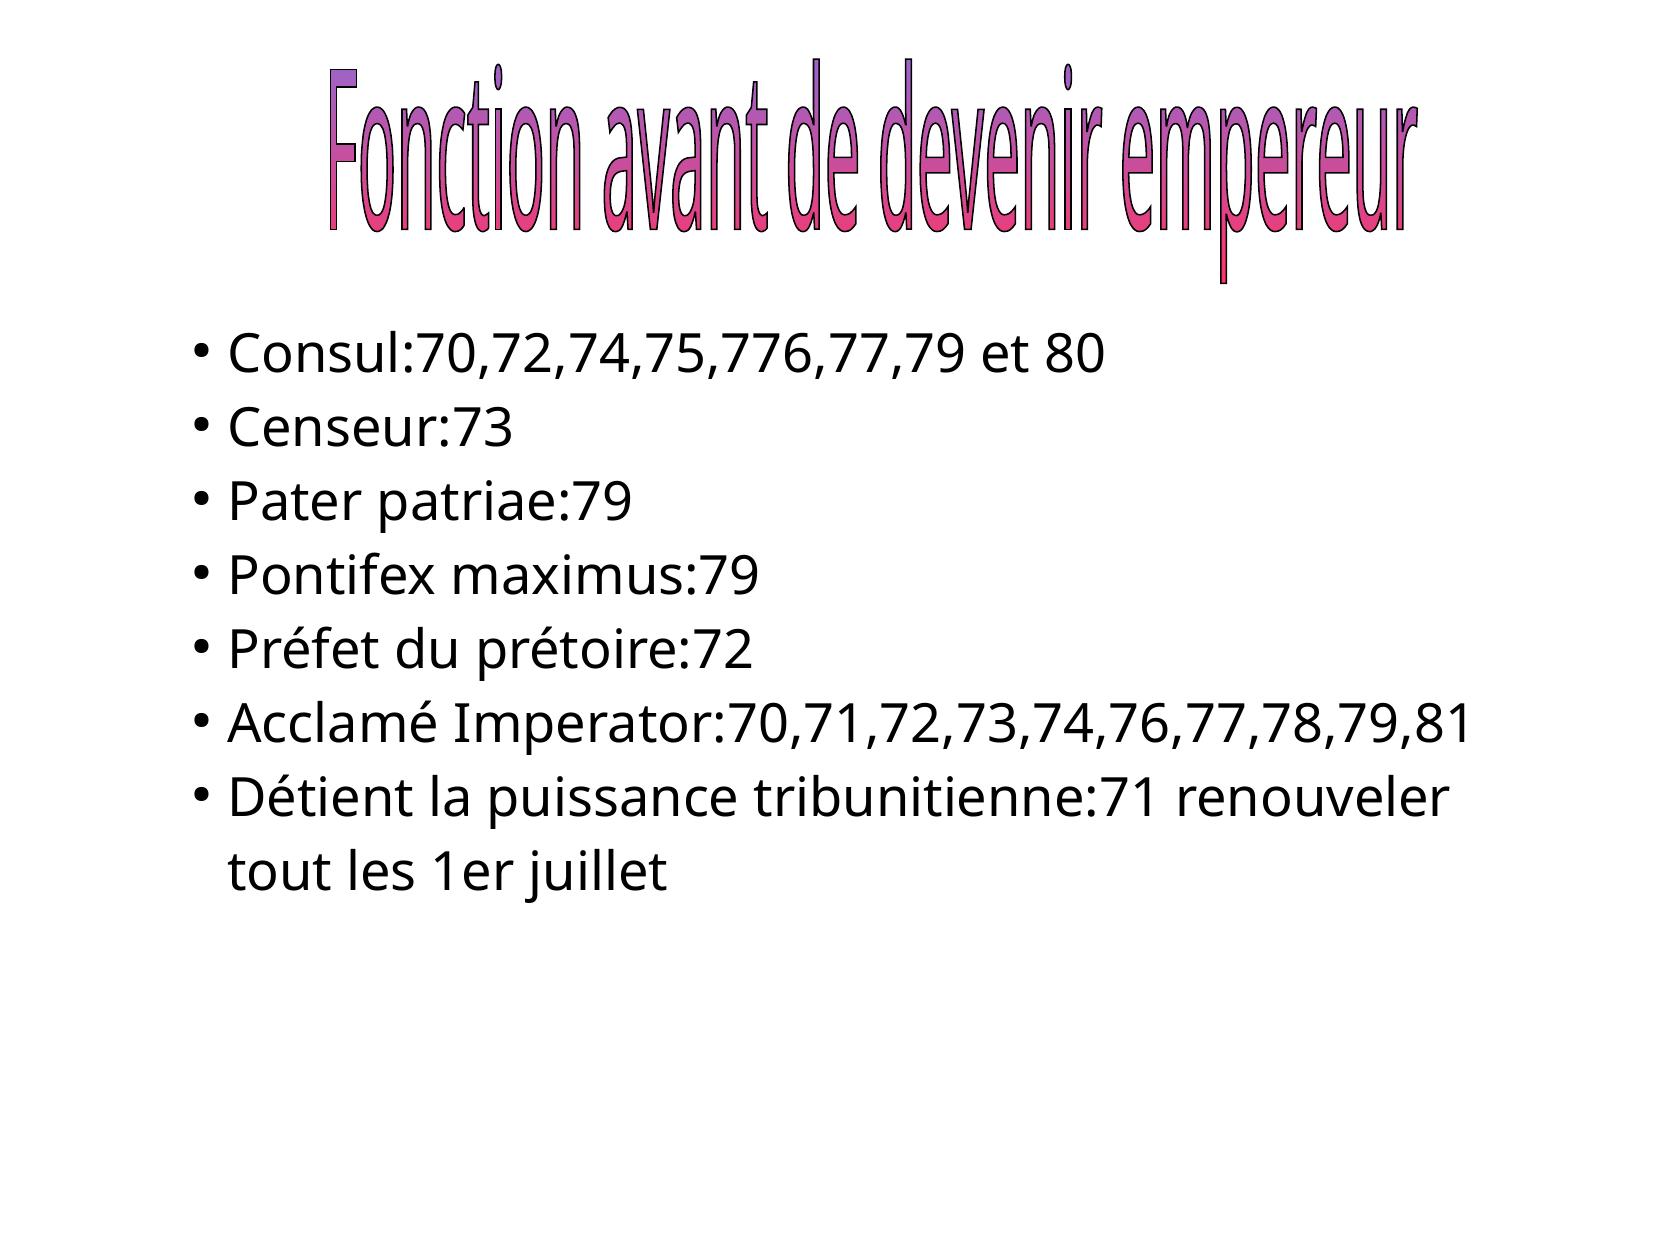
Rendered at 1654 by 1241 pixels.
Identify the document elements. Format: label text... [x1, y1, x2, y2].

text_box Fonction avant de devenir empereur [1357, 109, 1387, 232]
text_box Fonction avant de devenir empereur [1397, 107, 1418, 230]
text_box Fonction avant de devenir empereur [495, 109, 502, 230]
text_box Fonction avant de devenir empereur [1220, 107, 1252, 284]
text_box Fonction avant de devenir empereur [1025, 107, 1055, 230]
text_box Fonction avant de devenir empereur [1081, 107, 1102, 230]
text_box Fonction avant de devenir empereur [509, 107, 542, 232]
text_box Fonction avant de devenir empereur [987, 107, 1017, 232]
text_box Fonction avant de devenir empereur [1160, 107, 1211, 230]
text_box Fonction avant de devenir empereur [1296, 107, 1317, 230]
text_box Consul:70,72,74,75,776,77,79 et 80 Censeur:73 Pater patriae:79 Pontifex maximus:79 Préfet du prétoire:72 Acclamé Imperator:70,71,72,73,74,76,77,78,79,81 Détient la puissance tribunitienne:71 renouveler tout les 1er juillet [177, 307, 1560, 927]
text_box Fonction avant de devenir empereur [467, 81, 489, 232]
text_box Fonction avant de devenir empereur [672, 107, 701, 232]
text_box Fonction avant de devenir empereur [880, 59, 912, 232]
text_box Fonction avant de devenir empereur [330, 69, 357, 230]
text_box Fonction avant de devenir empereur [1319, 107, 1349, 232]
text_box Fonction avant de devenir empereur [604, 107, 633, 232]
text_box Fonction avant de devenir empereur [788, 59, 820, 232]
text_box Fonction avant de devenir empereur [1065, 109, 1071, 230]
text_box Fonction avant de devenir empereur [711, 107, 741, 230]
text_box Fonction avant de devenir empereur [401, 107, 431, 230]
text_box Fonction avant de devenir empereur [550, 107, 580, 230]
text_box Fonction avant de devenir empereur [439, 107, 465, 232]
text_box Fonction avant de devenir empereur [951, 109, 985, 230]
text_box Fonction avant de devenir empereur [1258, 107, 1288, 232]
text_box Fonction avant de devenir empereur [361, 107, 394, 232]
text_box Fonction avant de devenir empereur [1122, 107, 1153, 232]
text_box Fonction avant de devenir empereur [920, 107, 950, 232]
text_box Fonction avant de devenir empereur [746, 81, 768, 232]
text_box Fonction avant de devenir empereur [828, 107, 858, 232]
text_box Fonction avant de devenir empereur [637, 109, 670, 230]
